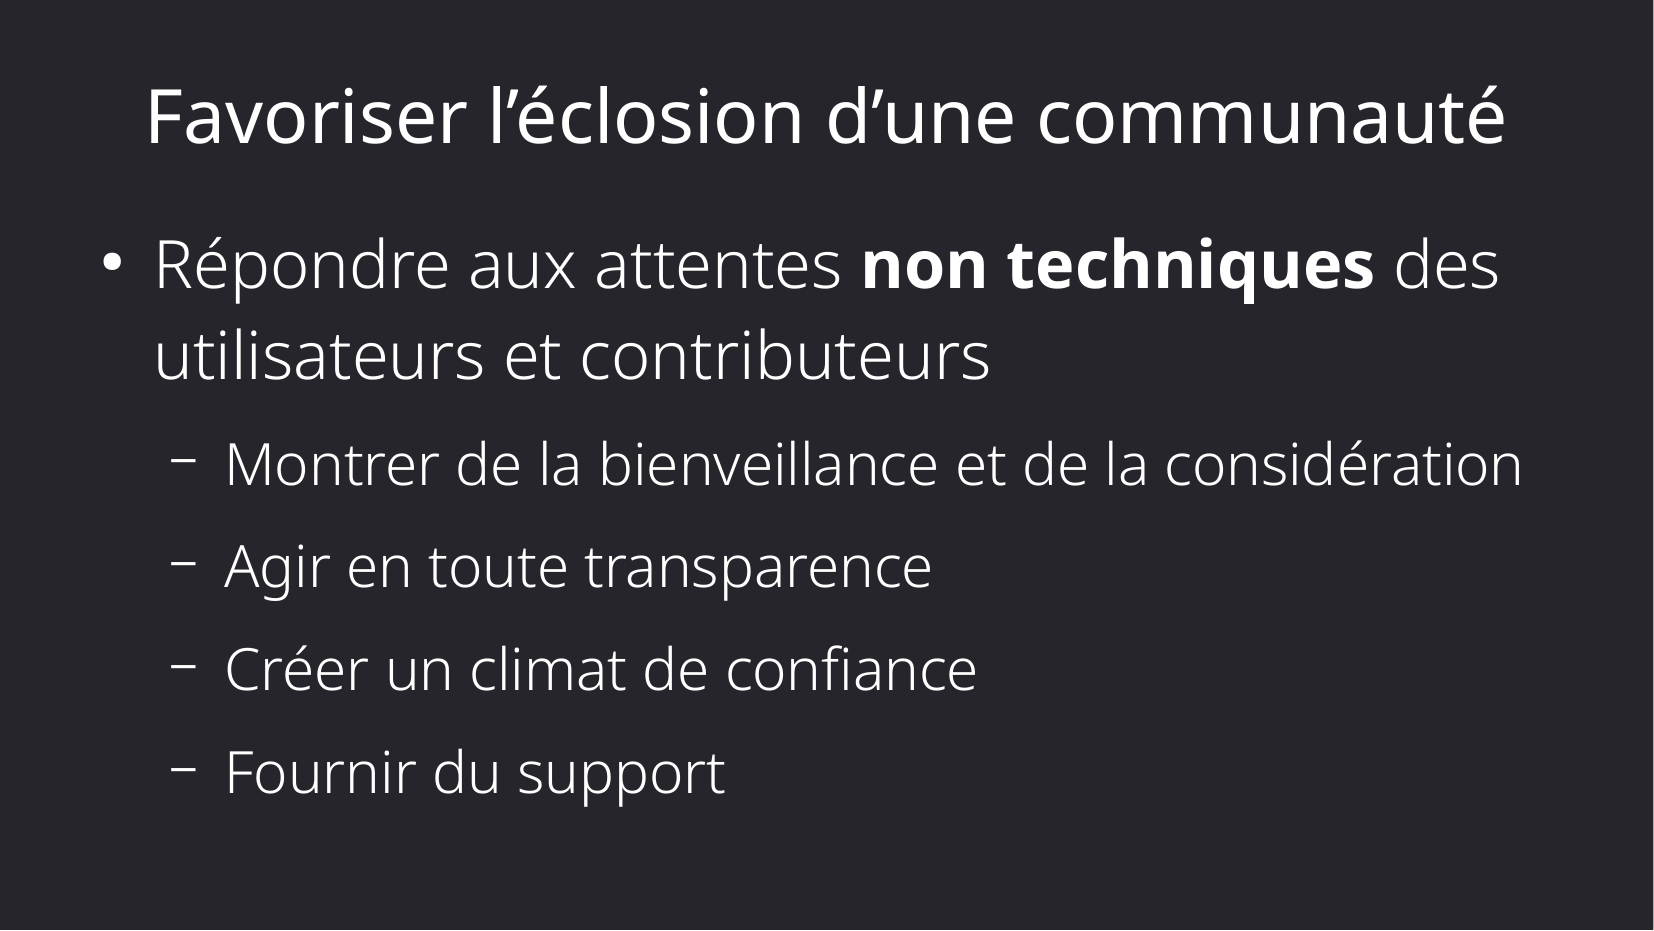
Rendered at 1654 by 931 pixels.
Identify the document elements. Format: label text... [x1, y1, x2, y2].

list Répondre aux attentes non techniques des utilisateurs et contributeurs Montrer de la bienveillance et de la considération Agir en toute transparence Créer un climat de confiance Fournir du support [82, 217, 1571, 857]
title Favoriser l’éclosion d’une communauté [82, 37, 1571, 193]
